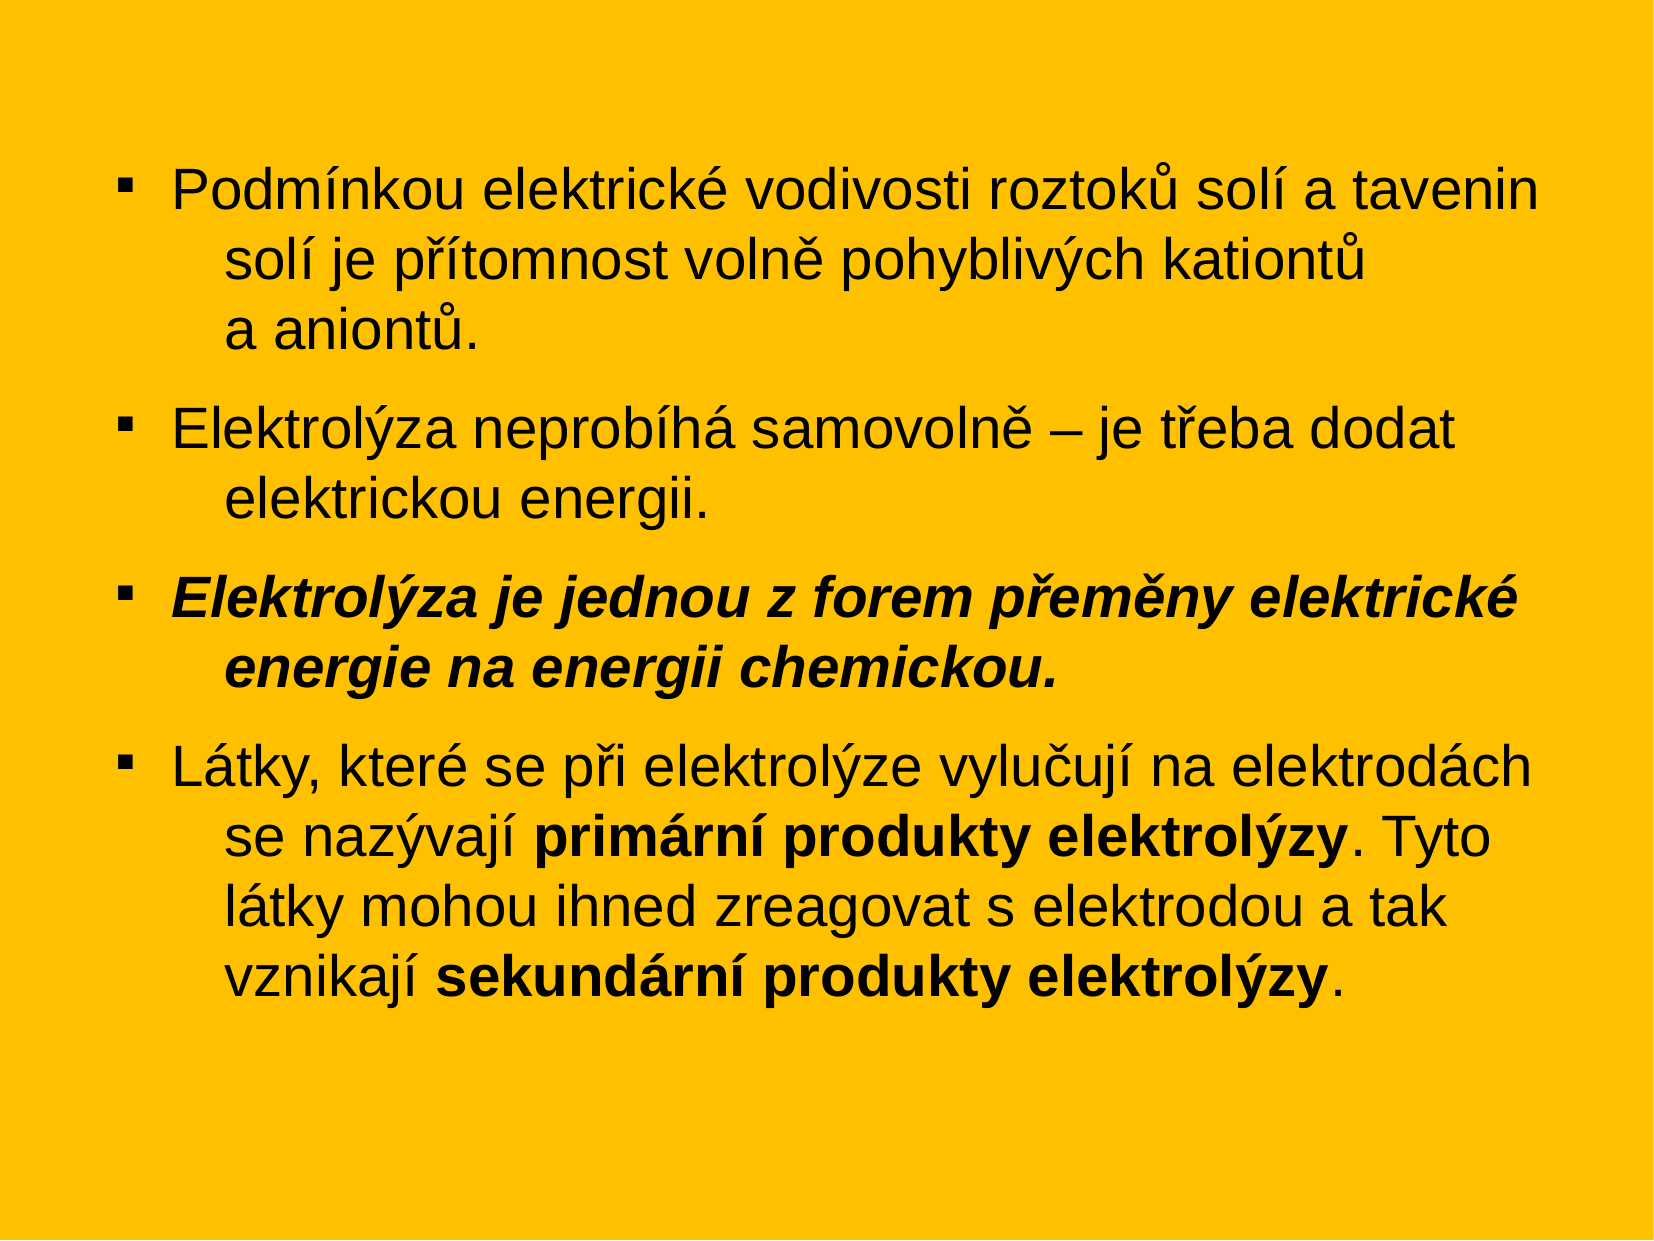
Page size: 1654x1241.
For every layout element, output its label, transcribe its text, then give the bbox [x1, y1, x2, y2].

list Podmínkou elektrické vodivosti roztoků solí a tavenin solí je přítomnost volně pohyblivých kationtů a aniontů. Elektrolýza neprobíhá samovolně – je třeba dodat elektrickou energii. Elektrolýza je jednou z forem přeměny elektrické energie na energii chemickou. Látky, které se při elektrolýze vylučují na elektrodách se nazývají primární produkty elektrolýzy. Tyto látky mohou ihned zreagovat s elektrodou a tak vznikají sekundární produkty elektrolýzy. [82, 151, 1571, 1034]
